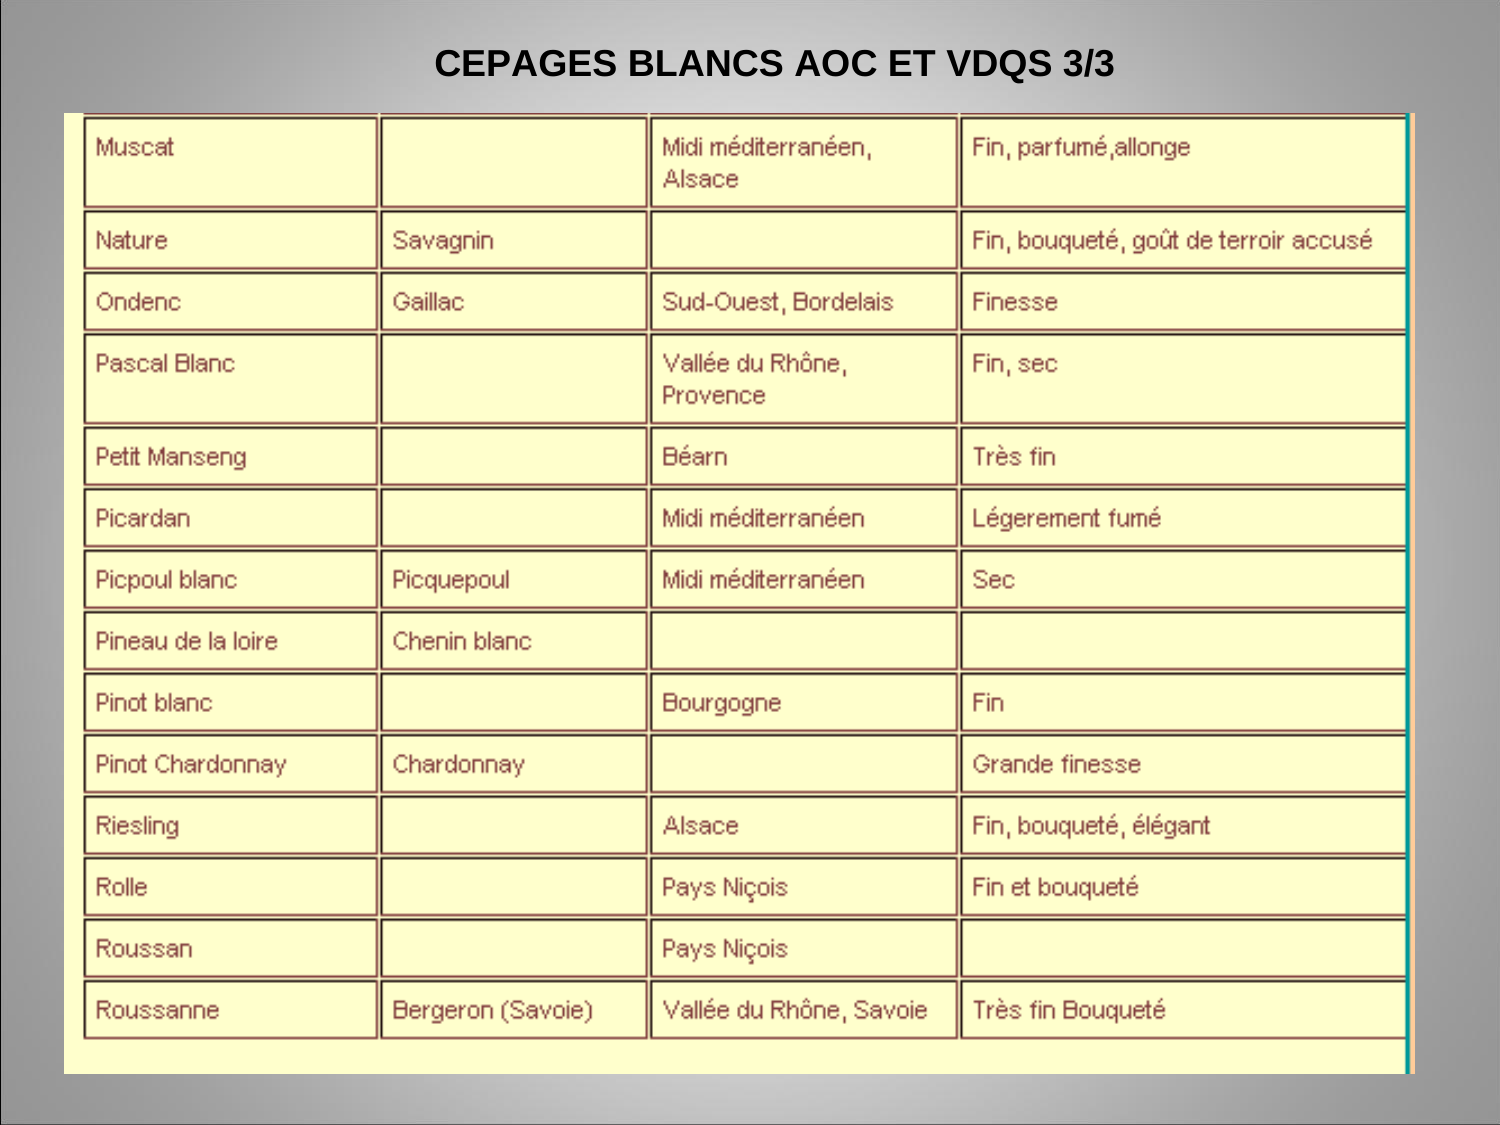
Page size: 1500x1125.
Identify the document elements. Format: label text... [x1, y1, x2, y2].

text_box [64, 113, 1415, 1074]
picture [0, 0, 1500, 1125]
text_box CEPAGES BLANCS AOC ET VDQS 3/3 [419, 30, 1131, 92]
